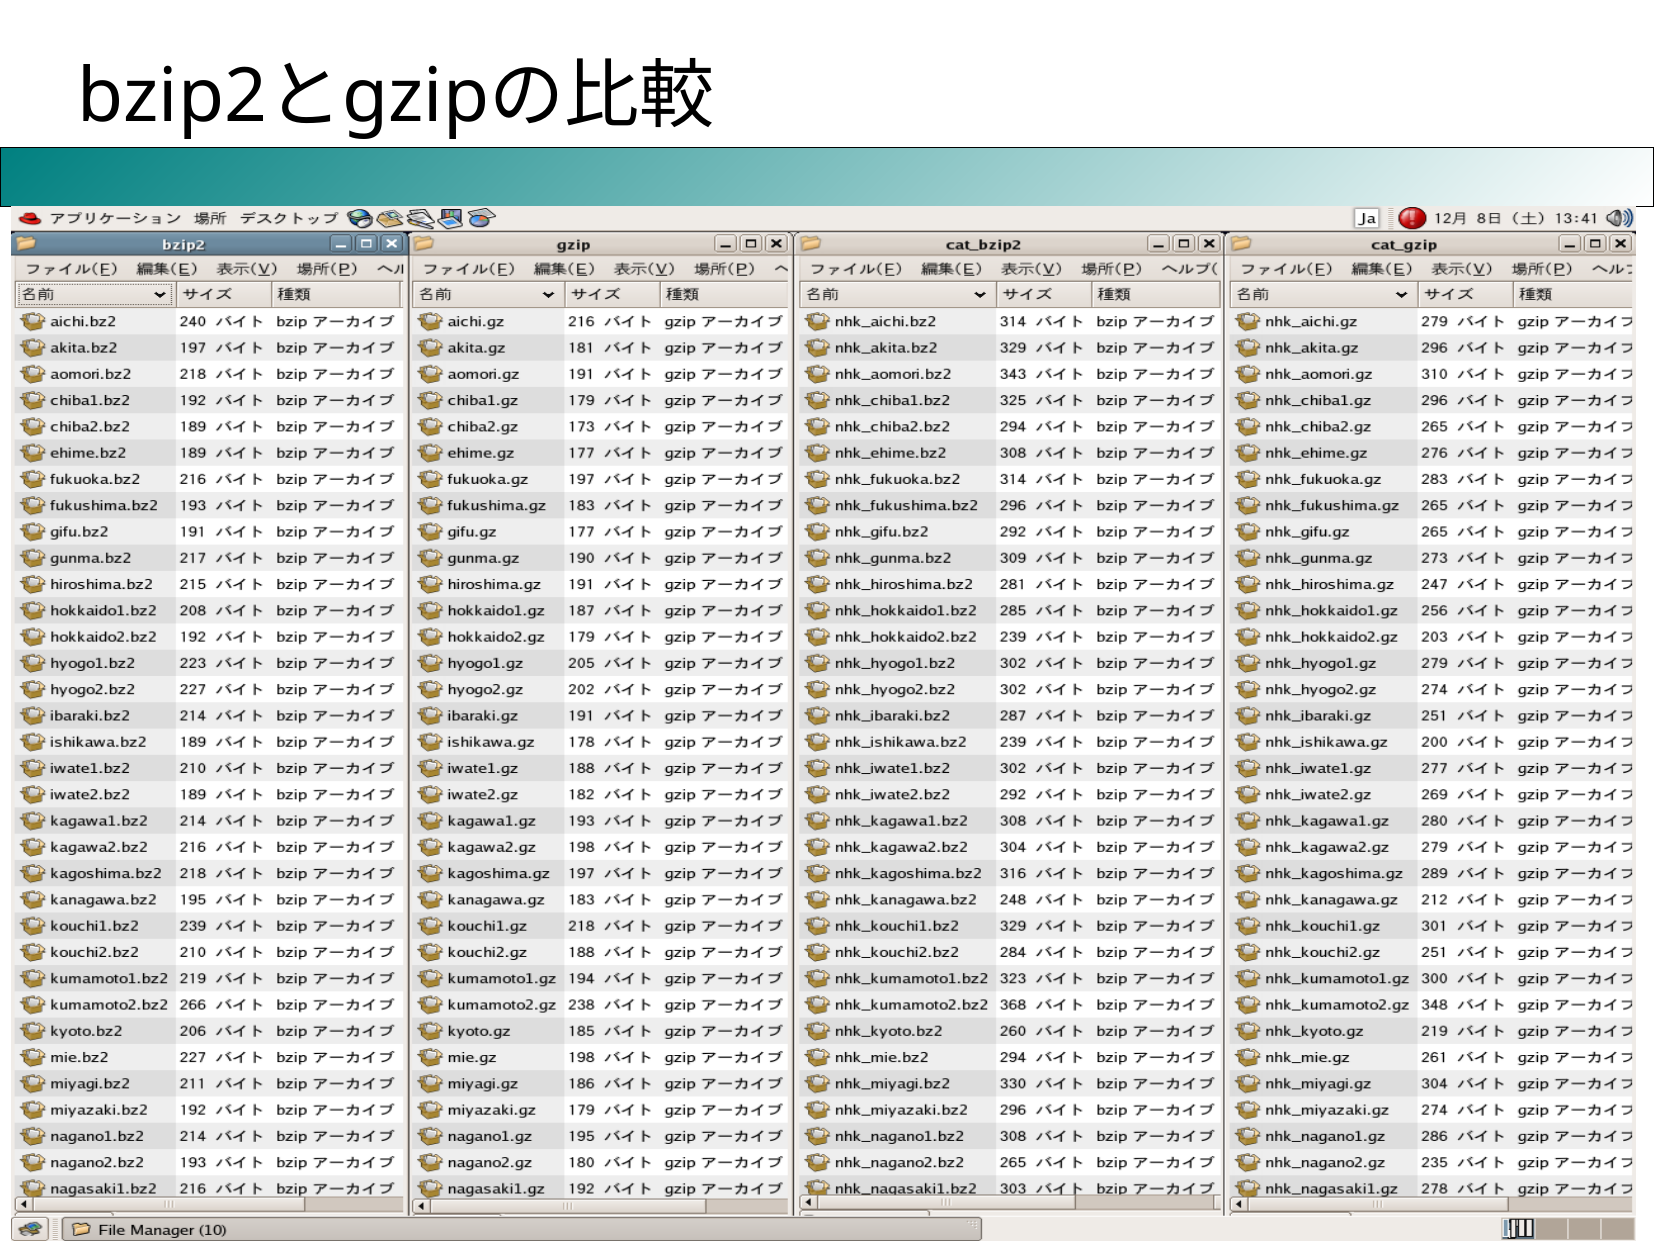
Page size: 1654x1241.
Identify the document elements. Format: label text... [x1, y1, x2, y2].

picture [11, 206, 1636, 1241]
title bzip2とgzipの比較 [77, 29, 1566, 149]
